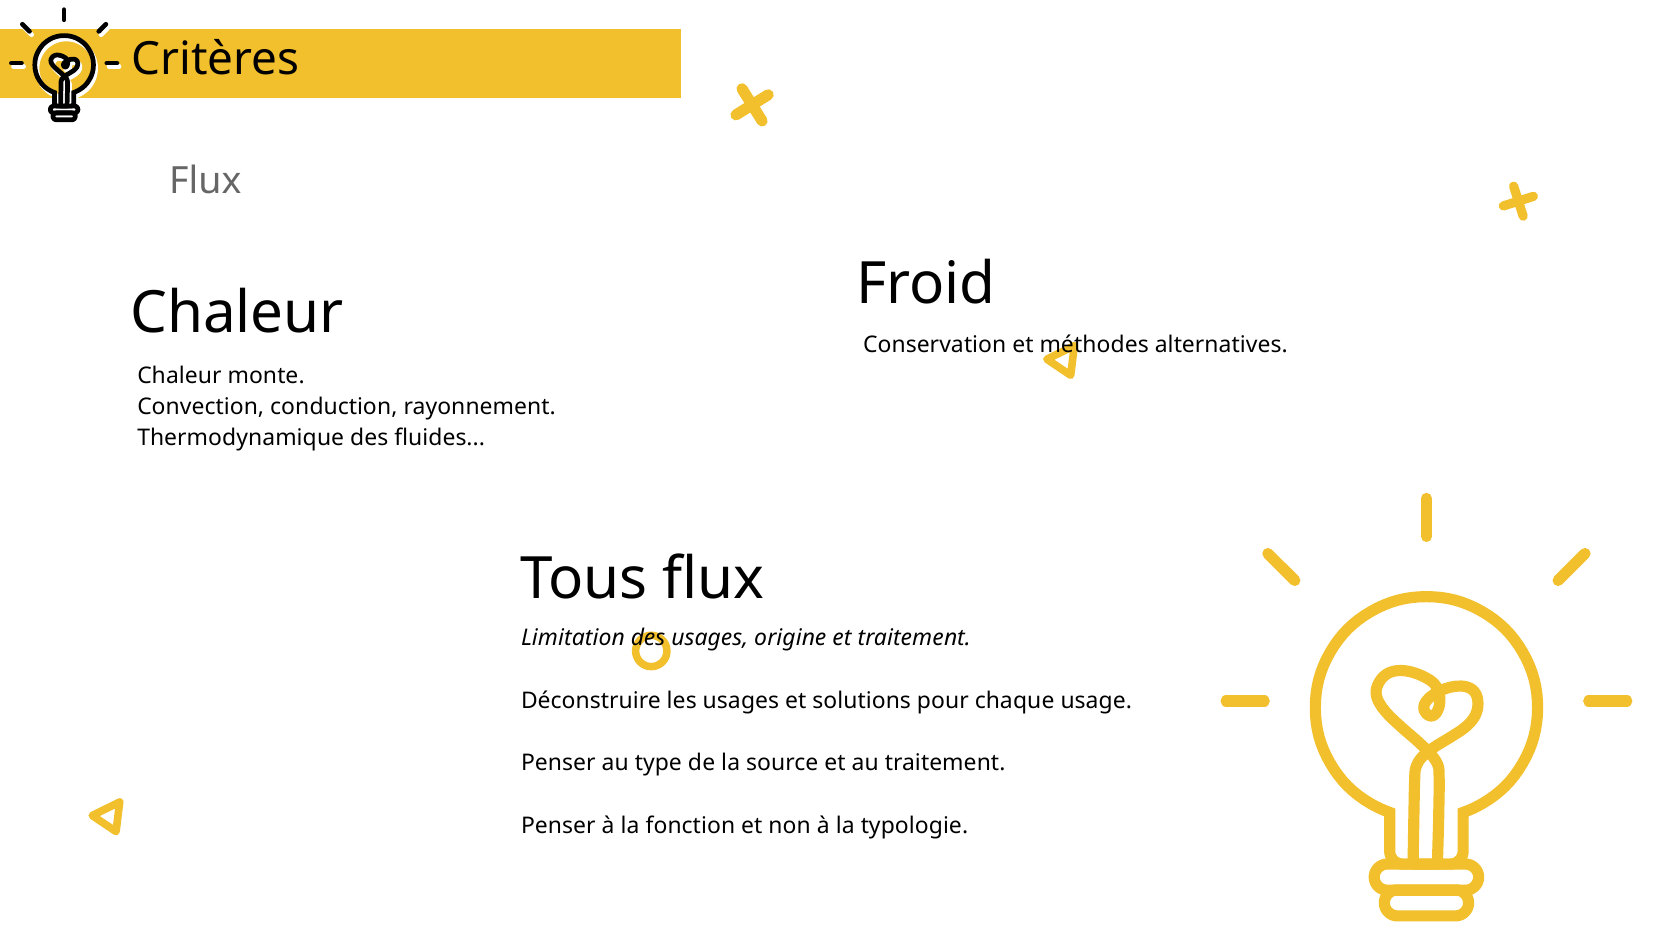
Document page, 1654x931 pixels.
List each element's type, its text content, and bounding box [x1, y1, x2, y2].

text_box Chaleur monte. Convection, conduction, rayonnement. Thermodynamique des fluides... [137, 338, 586, 473]
title Tous flux [520, 496, 916, 656]
title Flux [169, 152, 1004, 207]
text_box Limitation des usages, origine et traitement. Déconstruire les usages et solutions pour chaque usage. Penser au type de la source et au traitement. Penser à la fonction et non à la typologie. [521, 616, 1329, 845]
title Froid [856, 236, 1494, 325]
title Chaleur [130, 265, 768, 355]
text_box Conservation et méthodes alternatives. [863, 303, 1312, 384]
title Critères [131, 16, 578, 97]
